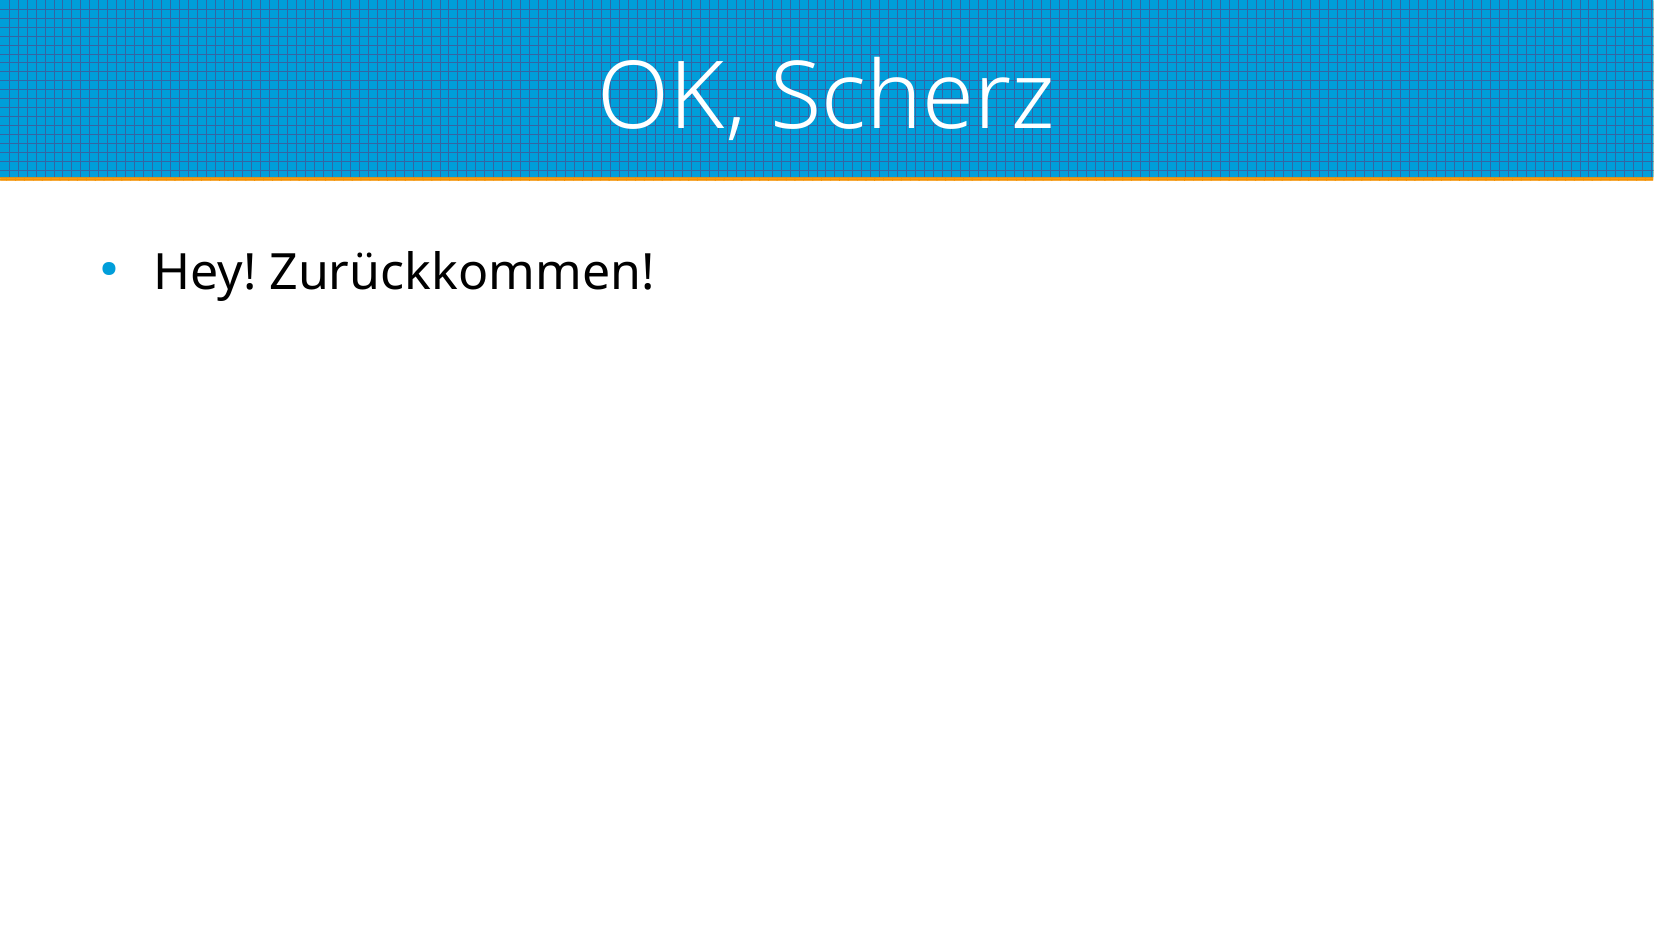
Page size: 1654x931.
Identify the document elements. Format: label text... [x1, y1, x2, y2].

list Hey! Zurückkommen! [82, 236, 1563, 811]
title OK, Scherz [82, 14, 1571, 171]
